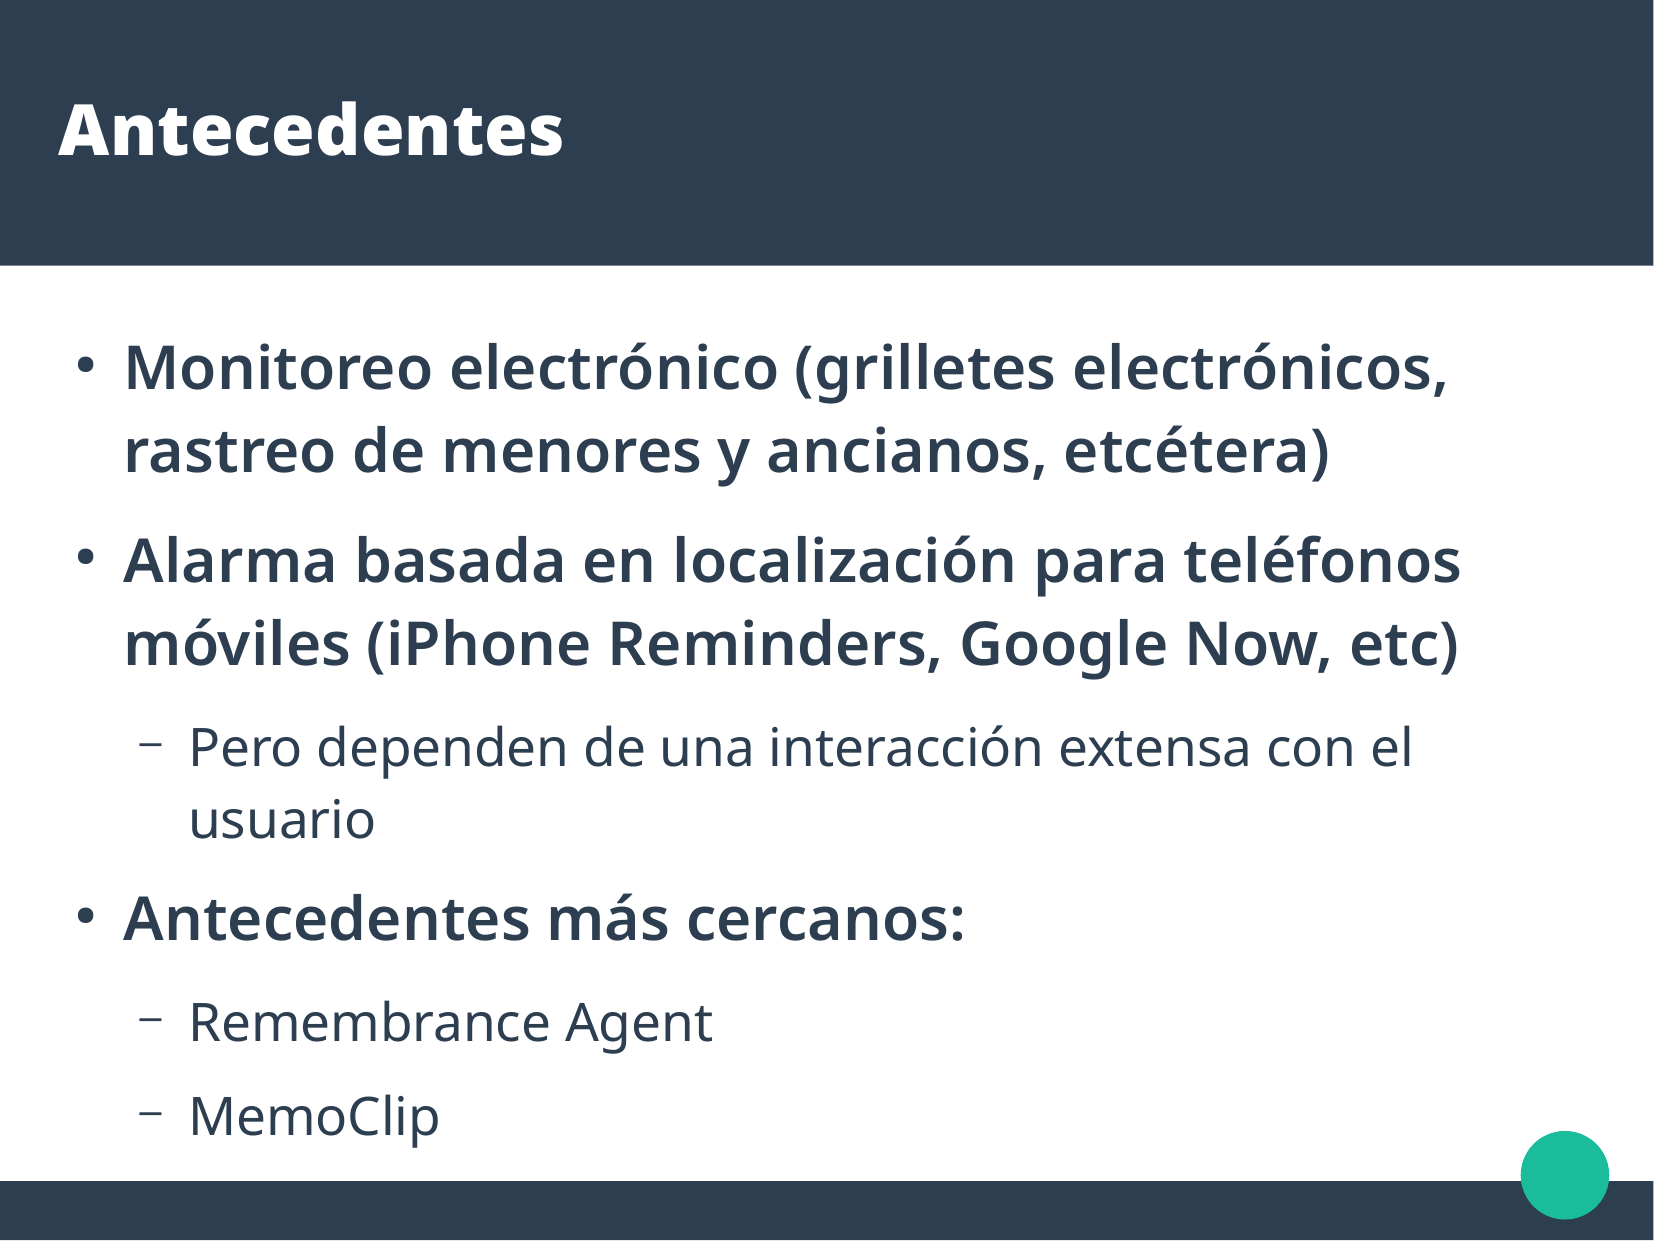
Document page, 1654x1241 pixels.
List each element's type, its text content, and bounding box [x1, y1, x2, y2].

title Antecedentes [59, 49, 1595, 207]
list Monitoreo electrónico (grilletes electrónicos, rastreo de menores y ancianos, etcétera) Alarma basada en localización para teléfonos móviles (iPhone Reminders, Google Now, etc) Pero dependen de una interacción extensa con el usuario Antecedentes más cercanos: Remembrance Agent MemoClip [59, 324, 1595, 1152]
